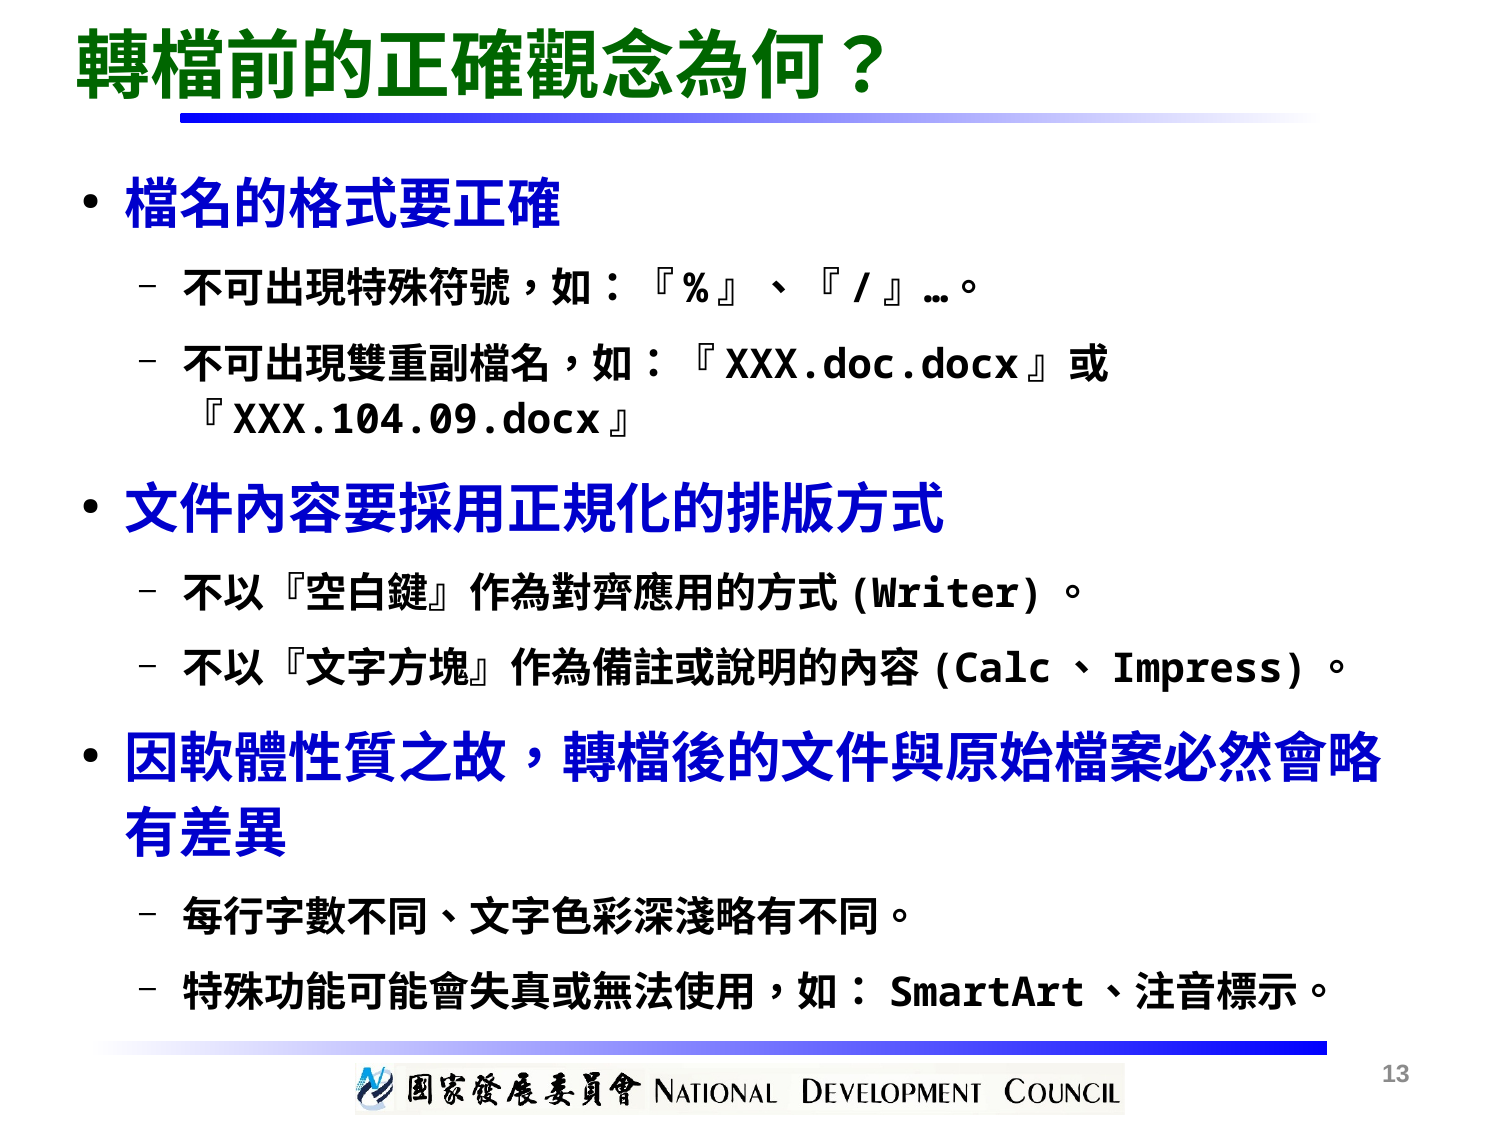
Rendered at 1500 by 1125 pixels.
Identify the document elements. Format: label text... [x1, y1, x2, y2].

list 檔名的格式要正確 不可出現特殊符號，如：『%』、『/』…。 不可出現雙重副檔名，如：『XXX.doc.docx』或『XXX.104.09.docx』 文件內容要採用正規化的排版方式 不以『空白鍵』作為對齊應用的方式(Writer)。 不以『文字方塊』作為備註或說明的內容(Calc、Impress)。 因軟體性質之故，轉檔後的文件與原始檔案必然會略有差異 每行字數不同、文字色彩深淺略有不同。 特殊功能可能會失真或無法使用，如：SmartArt、注音標示。 [66, 165, 1430, 1028]
title 轉檔前的正確觀念為何？ [75, 9, 1425, 119]
picture [355, 1063, 1125, 1115]
